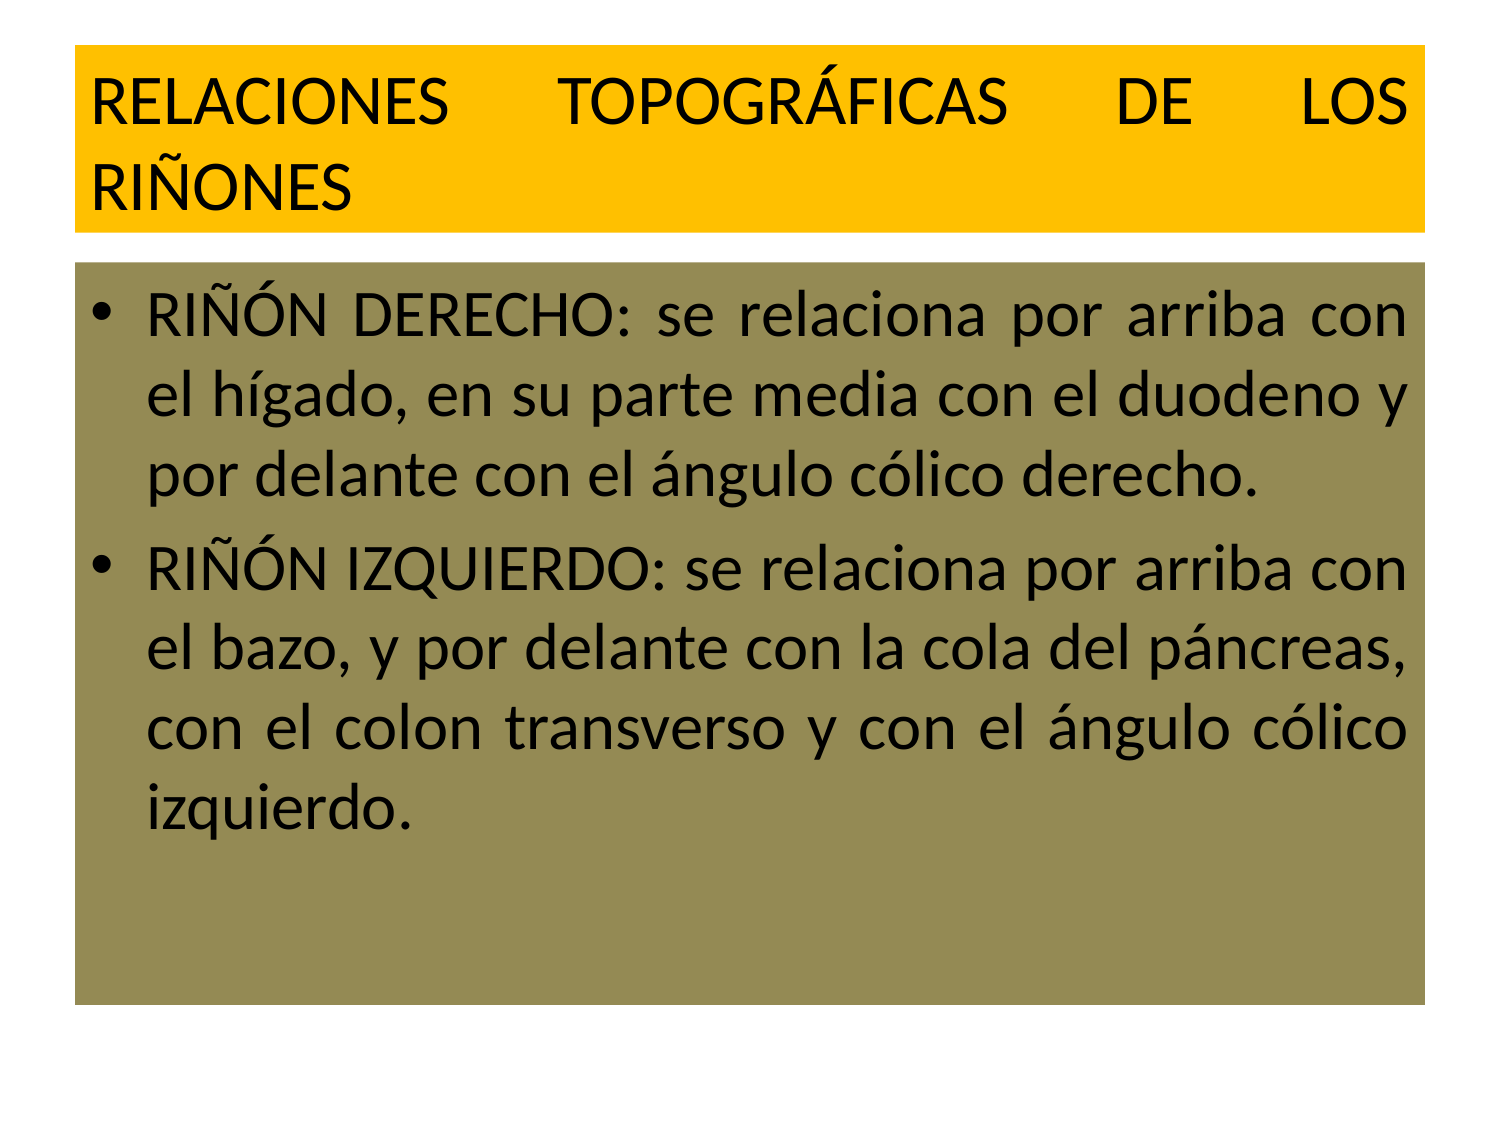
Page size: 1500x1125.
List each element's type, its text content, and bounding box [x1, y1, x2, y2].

title RELACIONES TOPOGRÁFICAS DE LOS RIÑONES [75, 45, 1425, 233]
list RIÑÓN DERECHO: se relaciona por arriba con el hígado, en su parte media con el duodeno y por delante con el ángulo cólico derecho. RIÑÓN IZQUIERDO: se relaciona por arriba con el bazo, y por delante con la cola del páncreas, con el colon transverso y con el ángulo cólico izquierdo. [75, 262, 1425, 1005]
